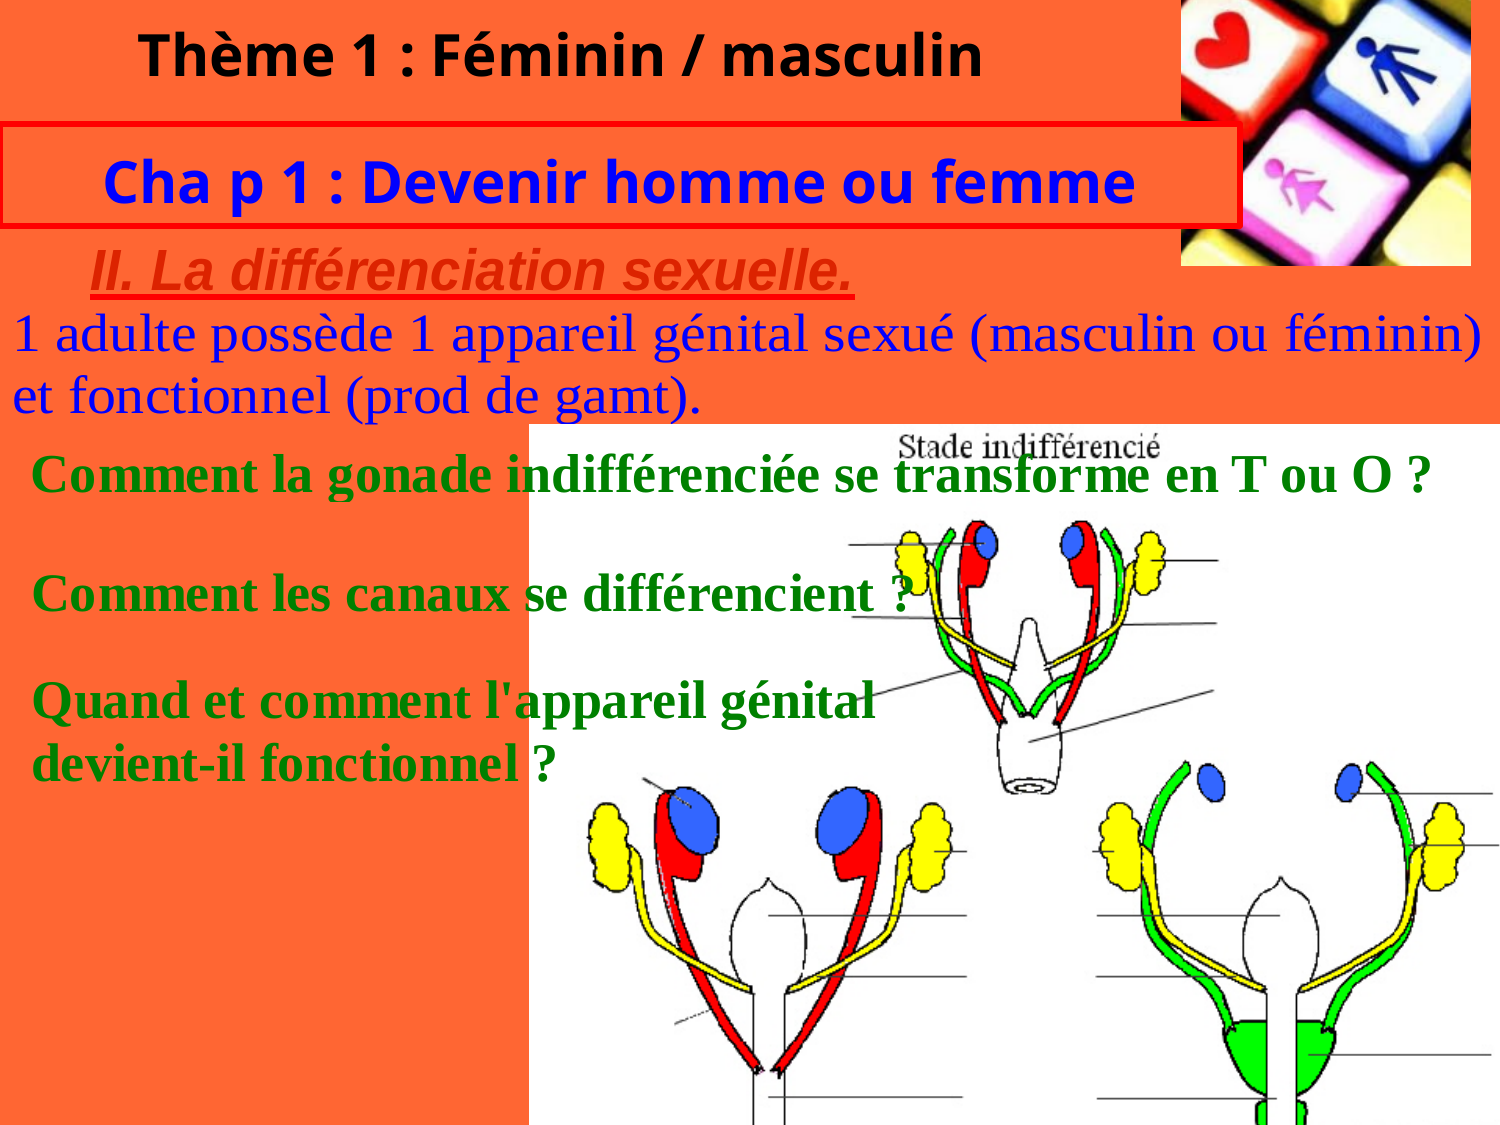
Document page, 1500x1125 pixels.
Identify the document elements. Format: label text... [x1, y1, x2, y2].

chart [10, 236, 1492, 502]
picture [1181, 0, 1471, 266]
text_box Thème 1 : Féminin / masculin [0, 0, 1122, 96]
text_box Cha p 1 : Devenir homme ou femme [0, 124, 1241, 226]
picture [529, 424, 1500, 1125]
chart [29, 561, 1022, 857]
